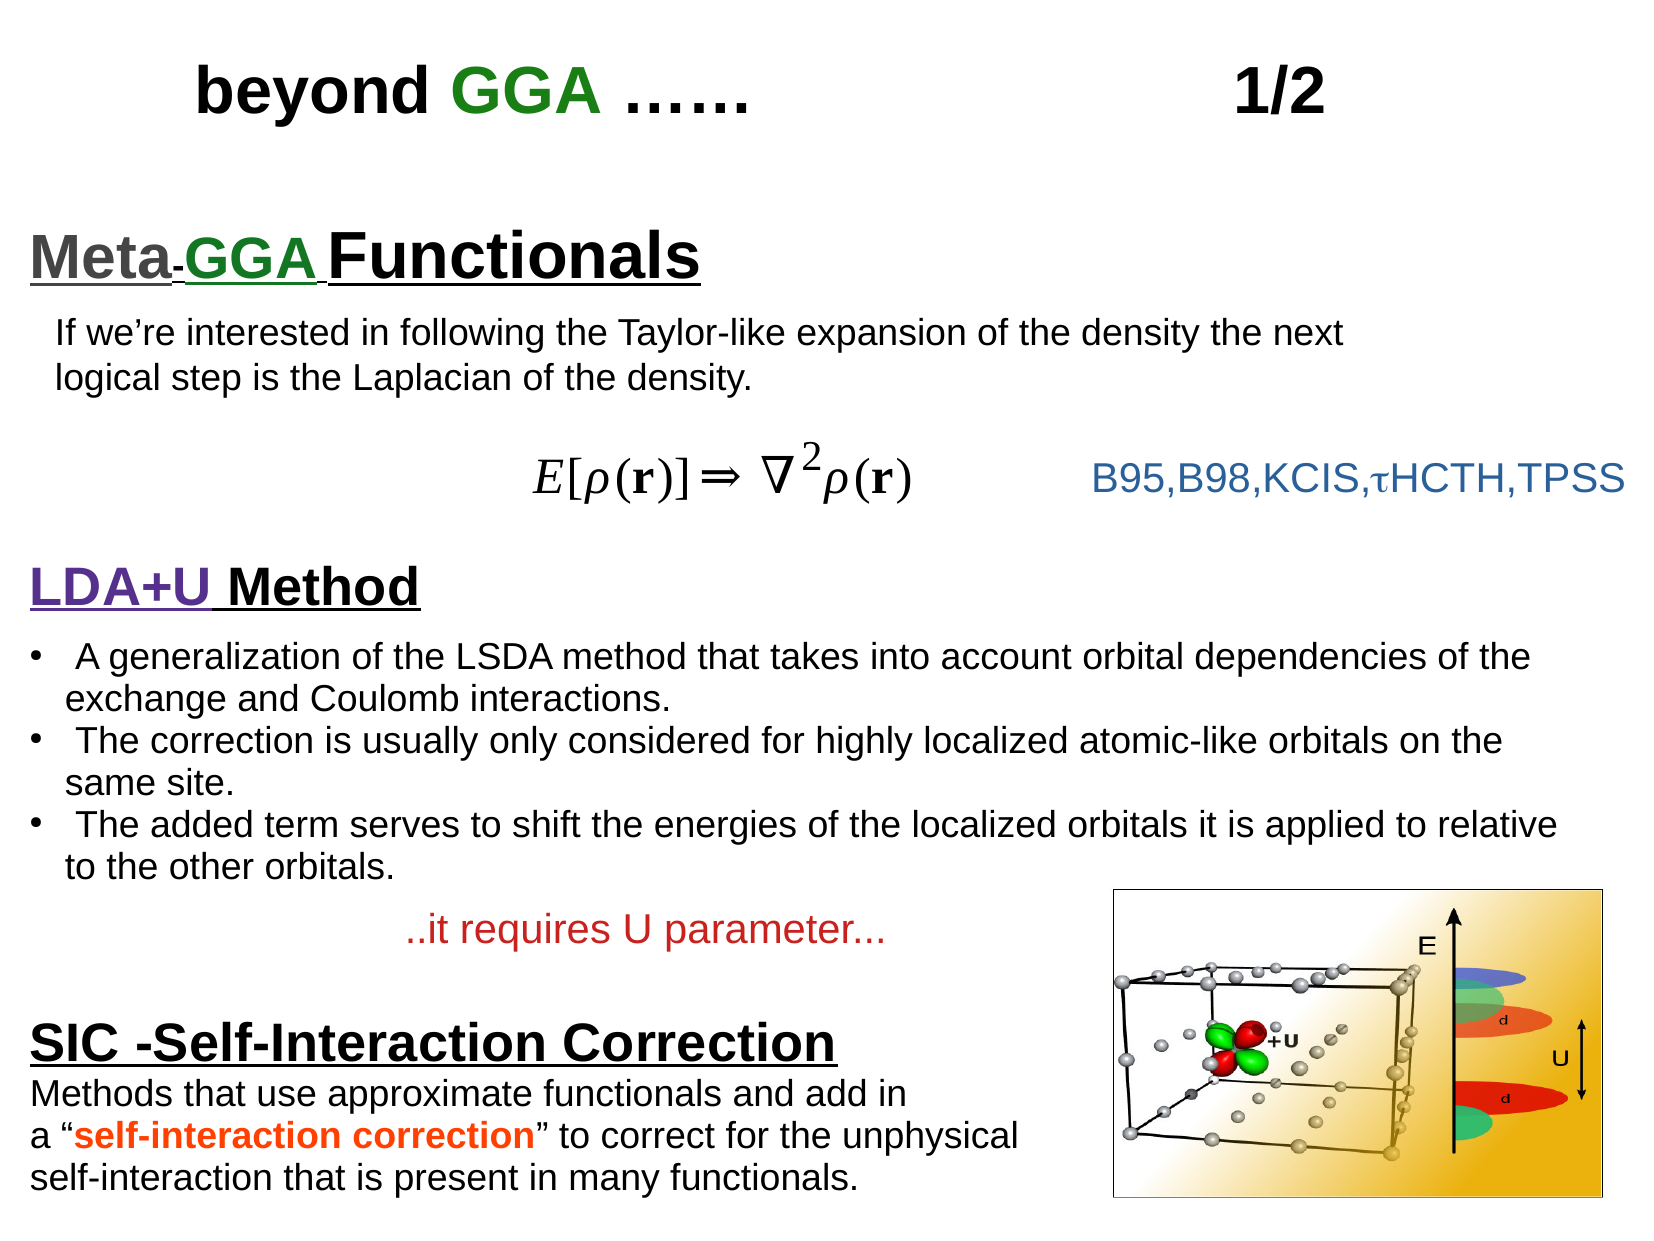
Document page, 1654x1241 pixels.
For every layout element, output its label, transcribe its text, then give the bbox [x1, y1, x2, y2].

chart [522, 433, 918, 511]
text_box beyond GGA …… 1/2 [180, 39, 1448, 136]
text_box Meta-GGA Functionals [15, 204, 717, 299]
text_box LDA+U Method [15, 548, 660, 627]
text_box A generalization of the LSDA method that takes into account orbital dependencies of the exchange and Coulomb interactions. The correction is usually only considered for highly localized atomic-like orbitals on the same site. The added term serves to shift the energies of the localized orbitals it is applied to relative to the other orbitals. [14, 627, 1606, 895]
text_box B95,B98,KCIS,HCTH,TPSS [1076, 447, 1641, 509]
text_box If we’re interested in following the Taylor-like expansion of the density the next logical step is the Laplacian of the density. [4, 299, 1396, 406]
text_box SIC -Self-Interaction Correction Methods that use approximate functionals and add in a “self-interaction correction” to correct for the unphysical self-interaction that is present in many functionals. [15, 1005, 1612, 1207]
text_box ..it requires U parameter... [390, 898, 955, 961]
picture [1110, 885, 1606, 1200]
